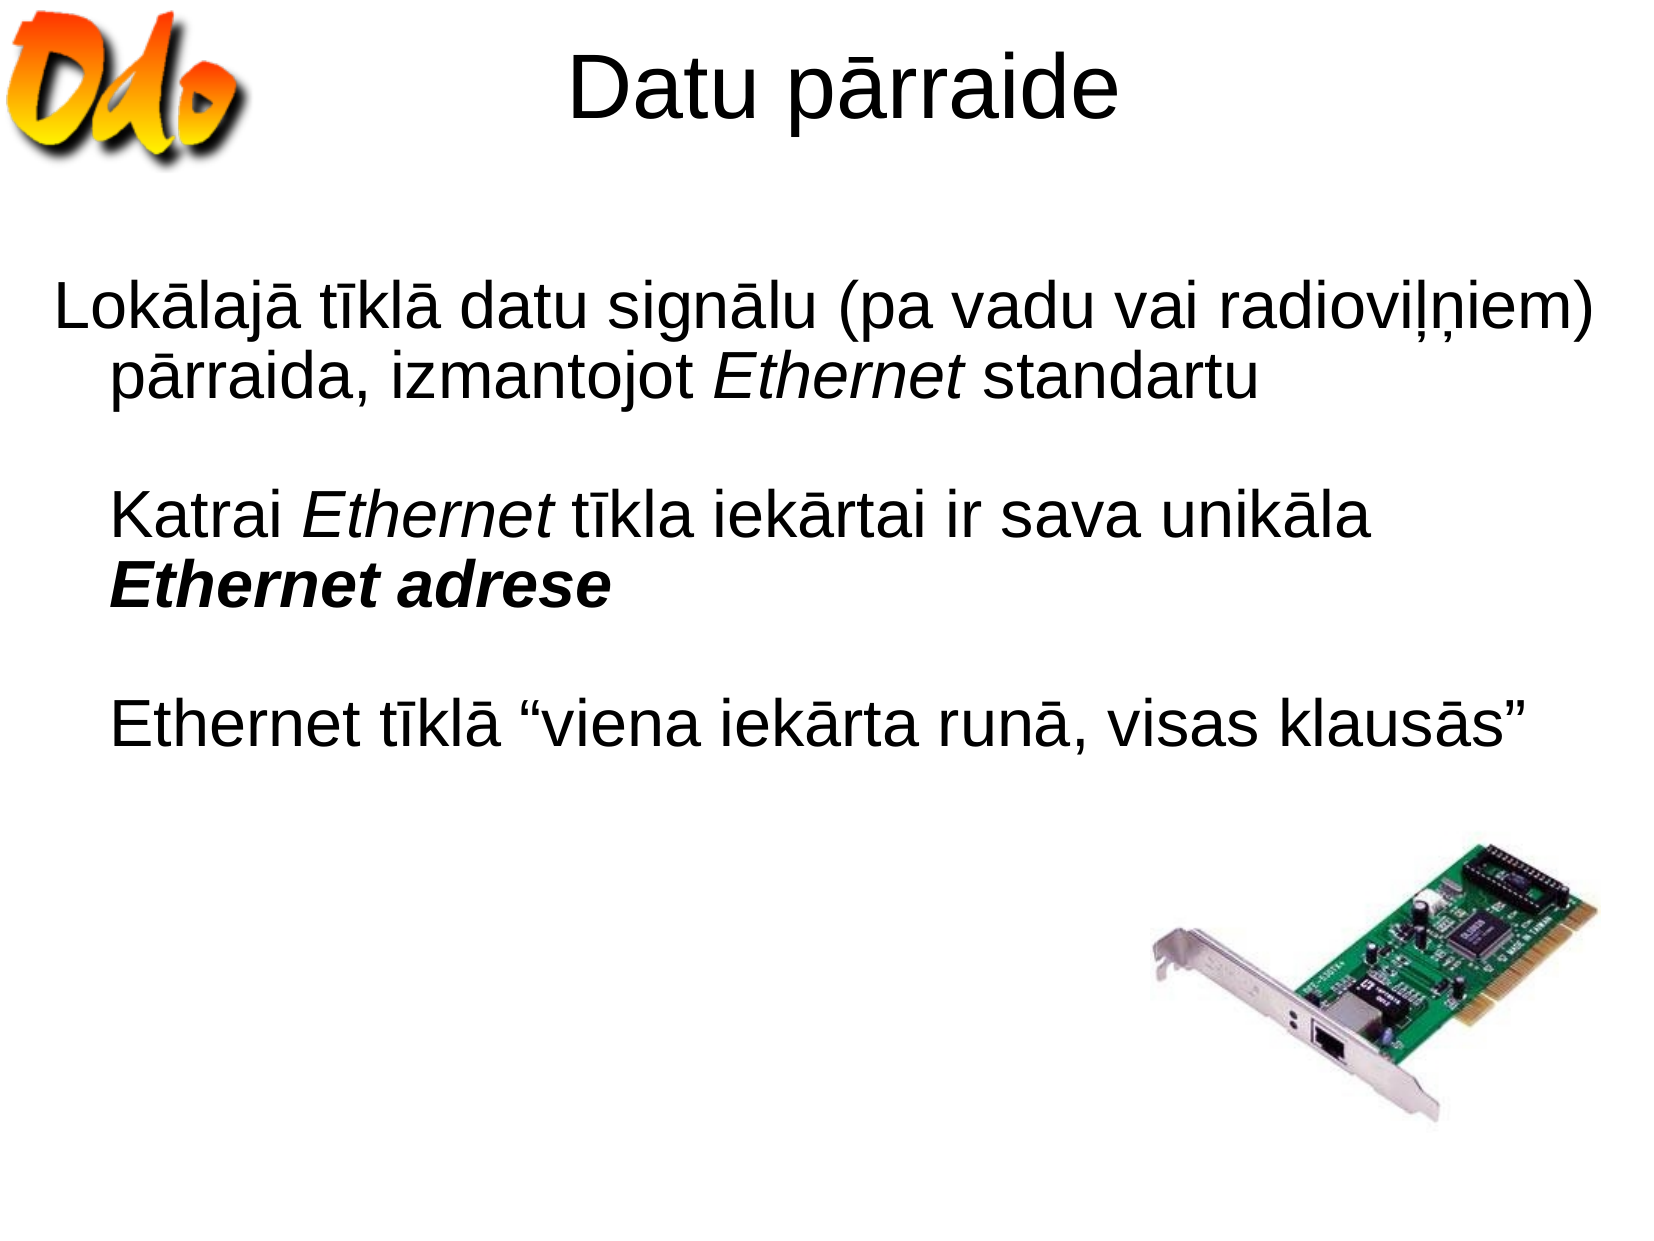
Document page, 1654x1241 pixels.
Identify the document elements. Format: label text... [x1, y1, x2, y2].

title Datu pārraide [70, 39, 1619, 142]
picture [1150, 760, 1601, 1211]
picture [5, 6, 263, 178]
subtitle Lokālajā tīklā datu signālu (pa vadu vai radioviļņiem) pārraida, izmantojot Ethernet standartu Katrai Ethernet tīkla iekārtai ir sava unikāla Ethernet adrese Ethernet tīklā “viena iekārta runā, visas klausās” [53, 236, 1607, 798]
